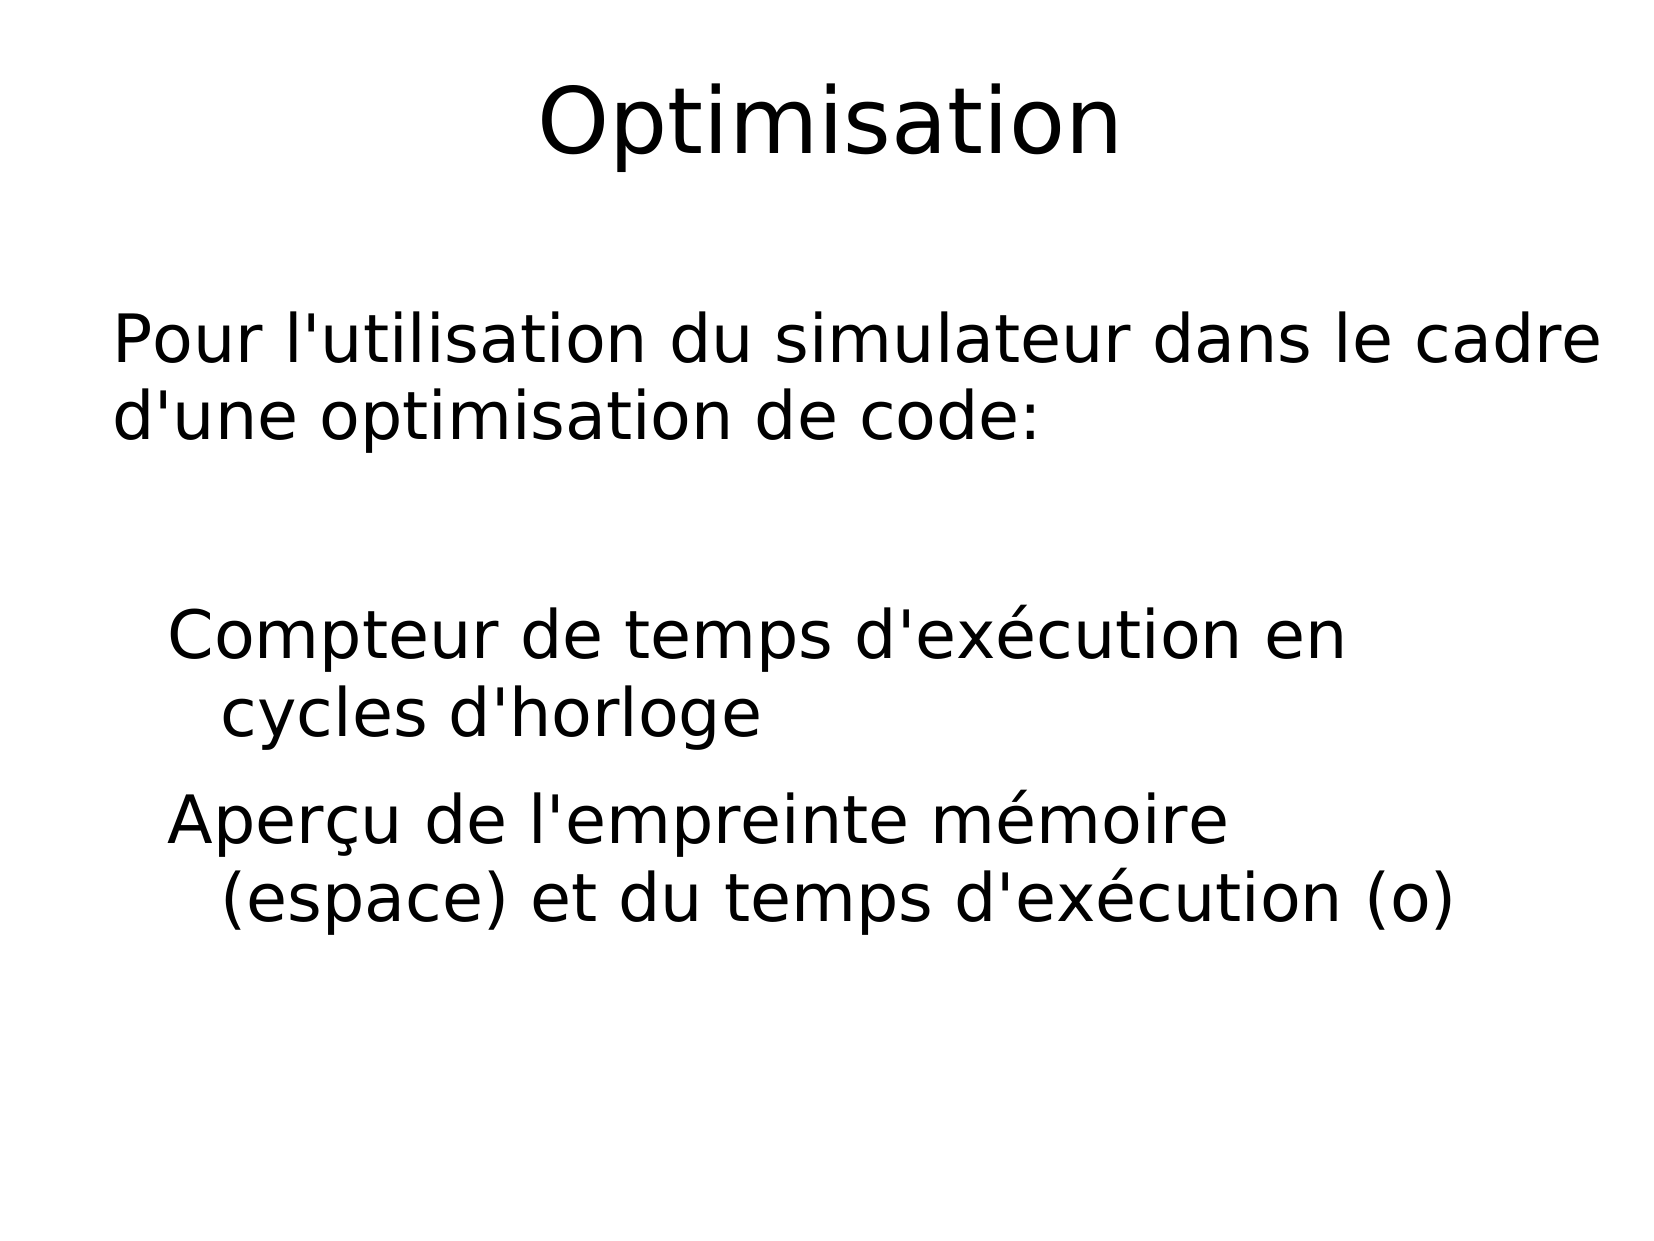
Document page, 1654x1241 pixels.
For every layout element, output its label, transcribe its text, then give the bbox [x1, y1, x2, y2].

title Optimisation [86, 17, 1576, 226]
list Compteur de temps d'exécution en cycles d'horloge Aperçu de l'empreinte mémoire (espace) et du temps d'exécution (o) [150, 596, 1463, 938]
text_box Pour l'utilisation du simulateur dans le cadre d'une optimisation de code: [112, 300, 1605, 456]
